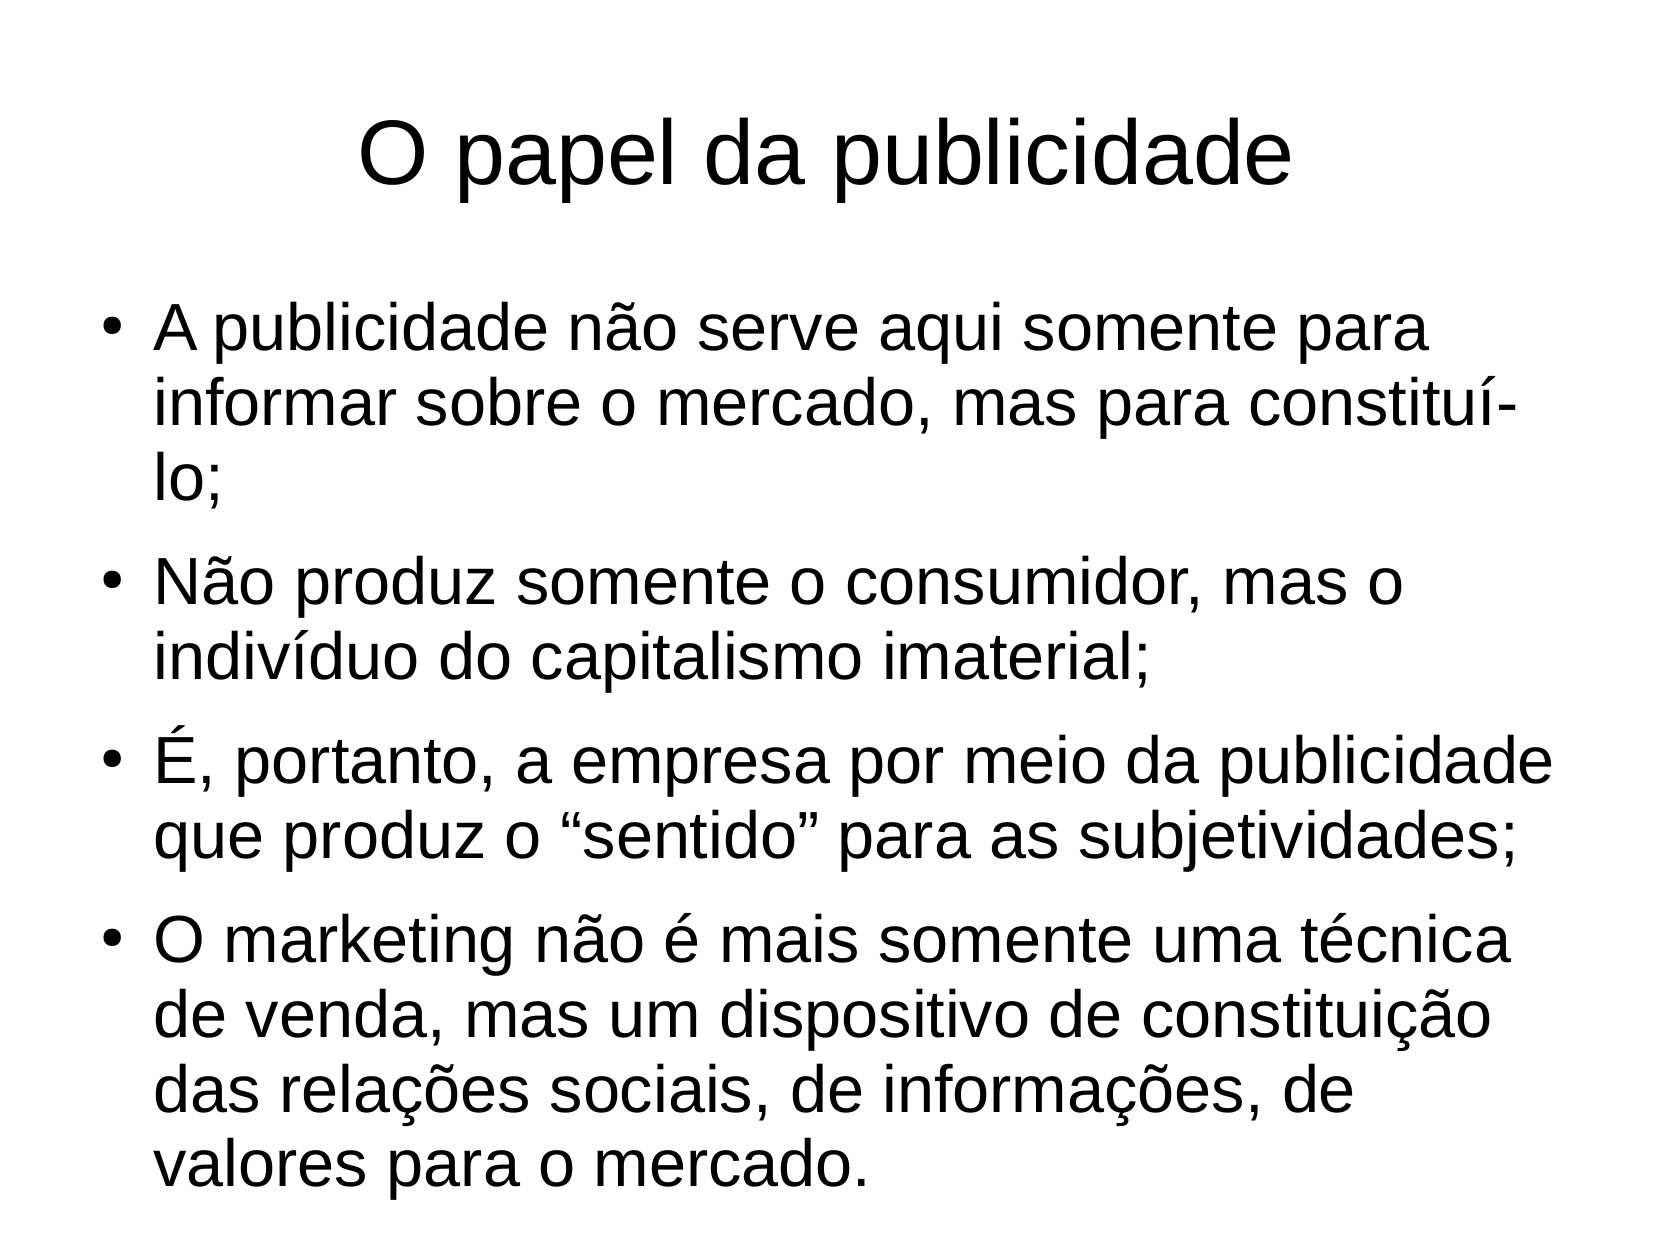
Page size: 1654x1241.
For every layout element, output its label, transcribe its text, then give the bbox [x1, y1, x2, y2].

list A publicidade não serve aqui somente para informar sobre o mercado, mas para constituí-lo; Não produz somente o consumidor, mas o indivíduo do capitalismo imaterial; É, portanto, a empresa por meio da publicidade que produz o “sentido” para as subjetividades; O marketing não é mais somente uma técnica de venda, mas um dispositivo de constituição das relações sociais, de informações, de valores para o mercado. [82, 290, 1571, 1010]
title O papel da publicidade [82, 49, 1571, 257]
